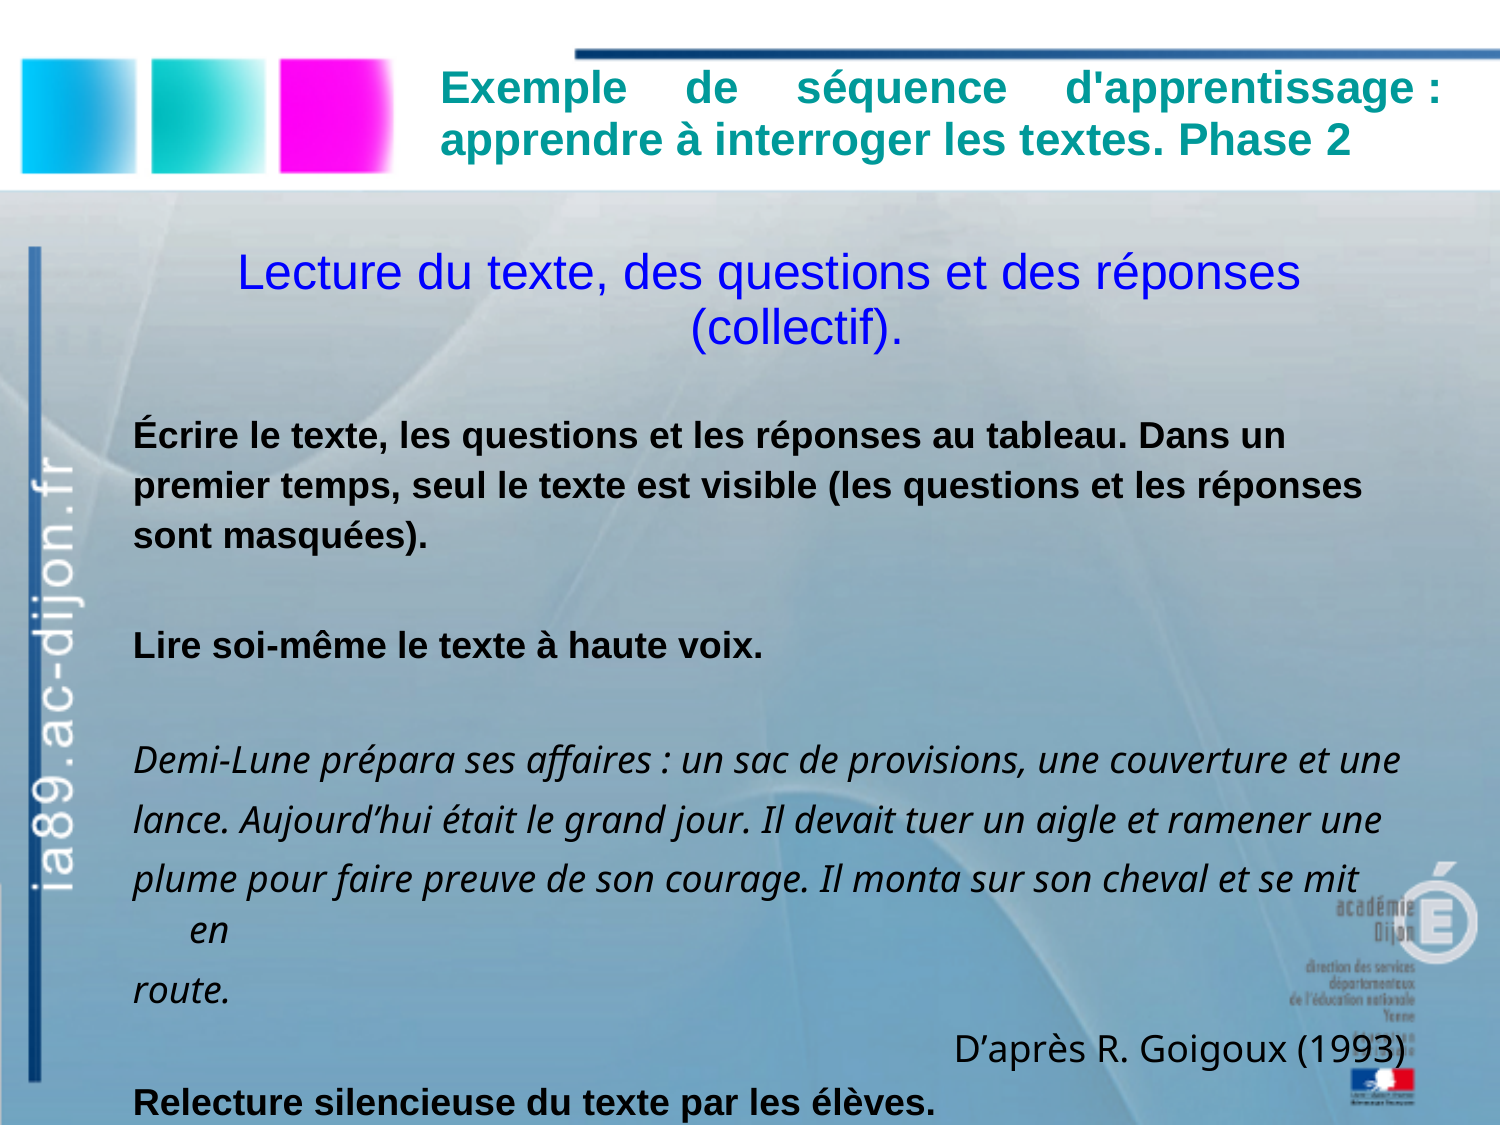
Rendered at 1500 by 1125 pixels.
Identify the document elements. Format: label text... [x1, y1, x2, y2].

list Lecture du texte, des questions et des réponses (collectif). Écrire le texte, les questions et les réponses au tableau. Dans un premier temps, seul le texte est visible (les questions et les réponses sont masquées). Lire soi-même le texte à haute voix. Demi-Lune prépara ses affaires : un sac de provisions, une couverture et une lance. Aujourd’hui était le grand jour. Il devait tuer un aigle et ramener une plume pour faire preuve de son courage. Il monta sur son cheval et se mit en route. D’après R. Goigoux (1993) Relecture silencieuse du texte par les élèves. [118, 236, 1421, 1087]
title Exemple de séquence d'apprentissage : apprendre à interroger les textes. Phase 2 [425, 42, 1459, 185]
picture [0, 0, 1500, 1125]
